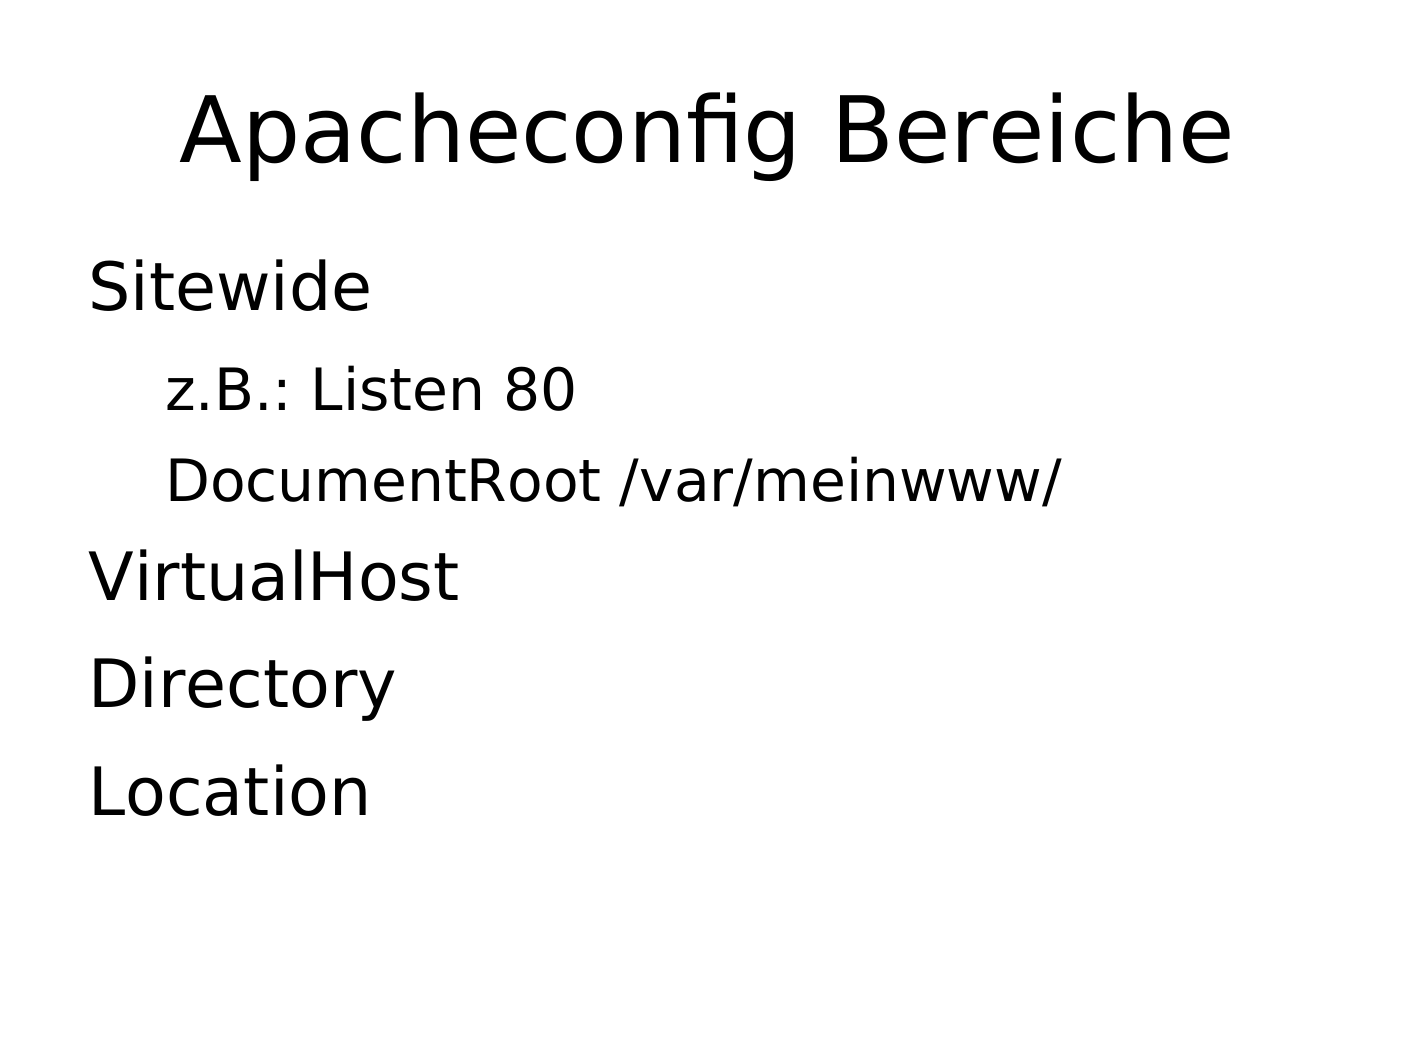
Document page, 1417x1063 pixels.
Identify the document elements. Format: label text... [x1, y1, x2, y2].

title Apacheconfig Bereiche [70, 49, 1346, 213]
list Sitewide z.B.: Listen 80 DocumentRoot /var/meinwww/ VirtualHost Directory Location [70, 248, 1346, 936]
